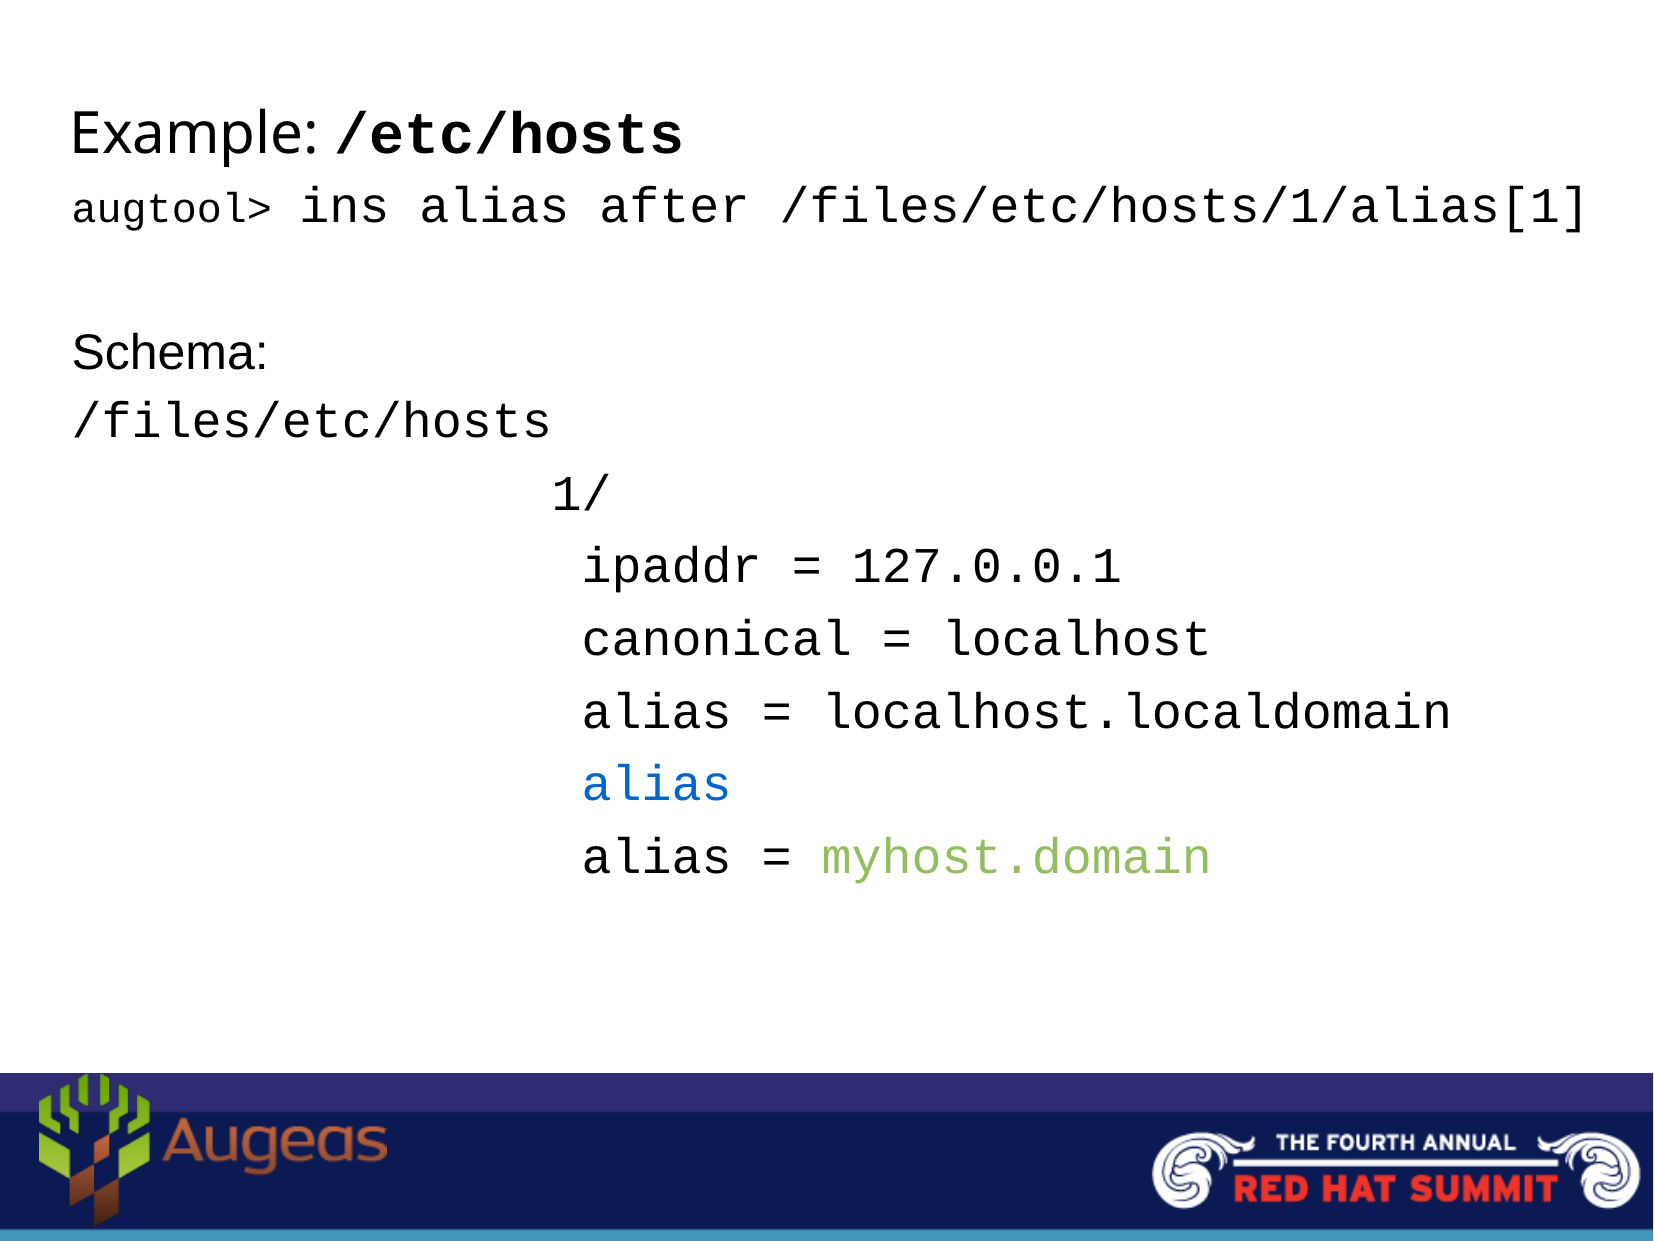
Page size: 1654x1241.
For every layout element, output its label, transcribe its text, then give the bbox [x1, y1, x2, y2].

list augtool> ins alias after /files/etc/hosts/1/alias[1] Schema: /files/etc/hosts 1/ ipaddr = 127.0.0.1 canonical = localhost alias = localhost.localdomain alias alias = myhost.domain [71, 180, 1631, 1089]
title Example: /etc/hosts [69, 71, 1501, 190]
picture [0, 1073, 1654, 1241]
